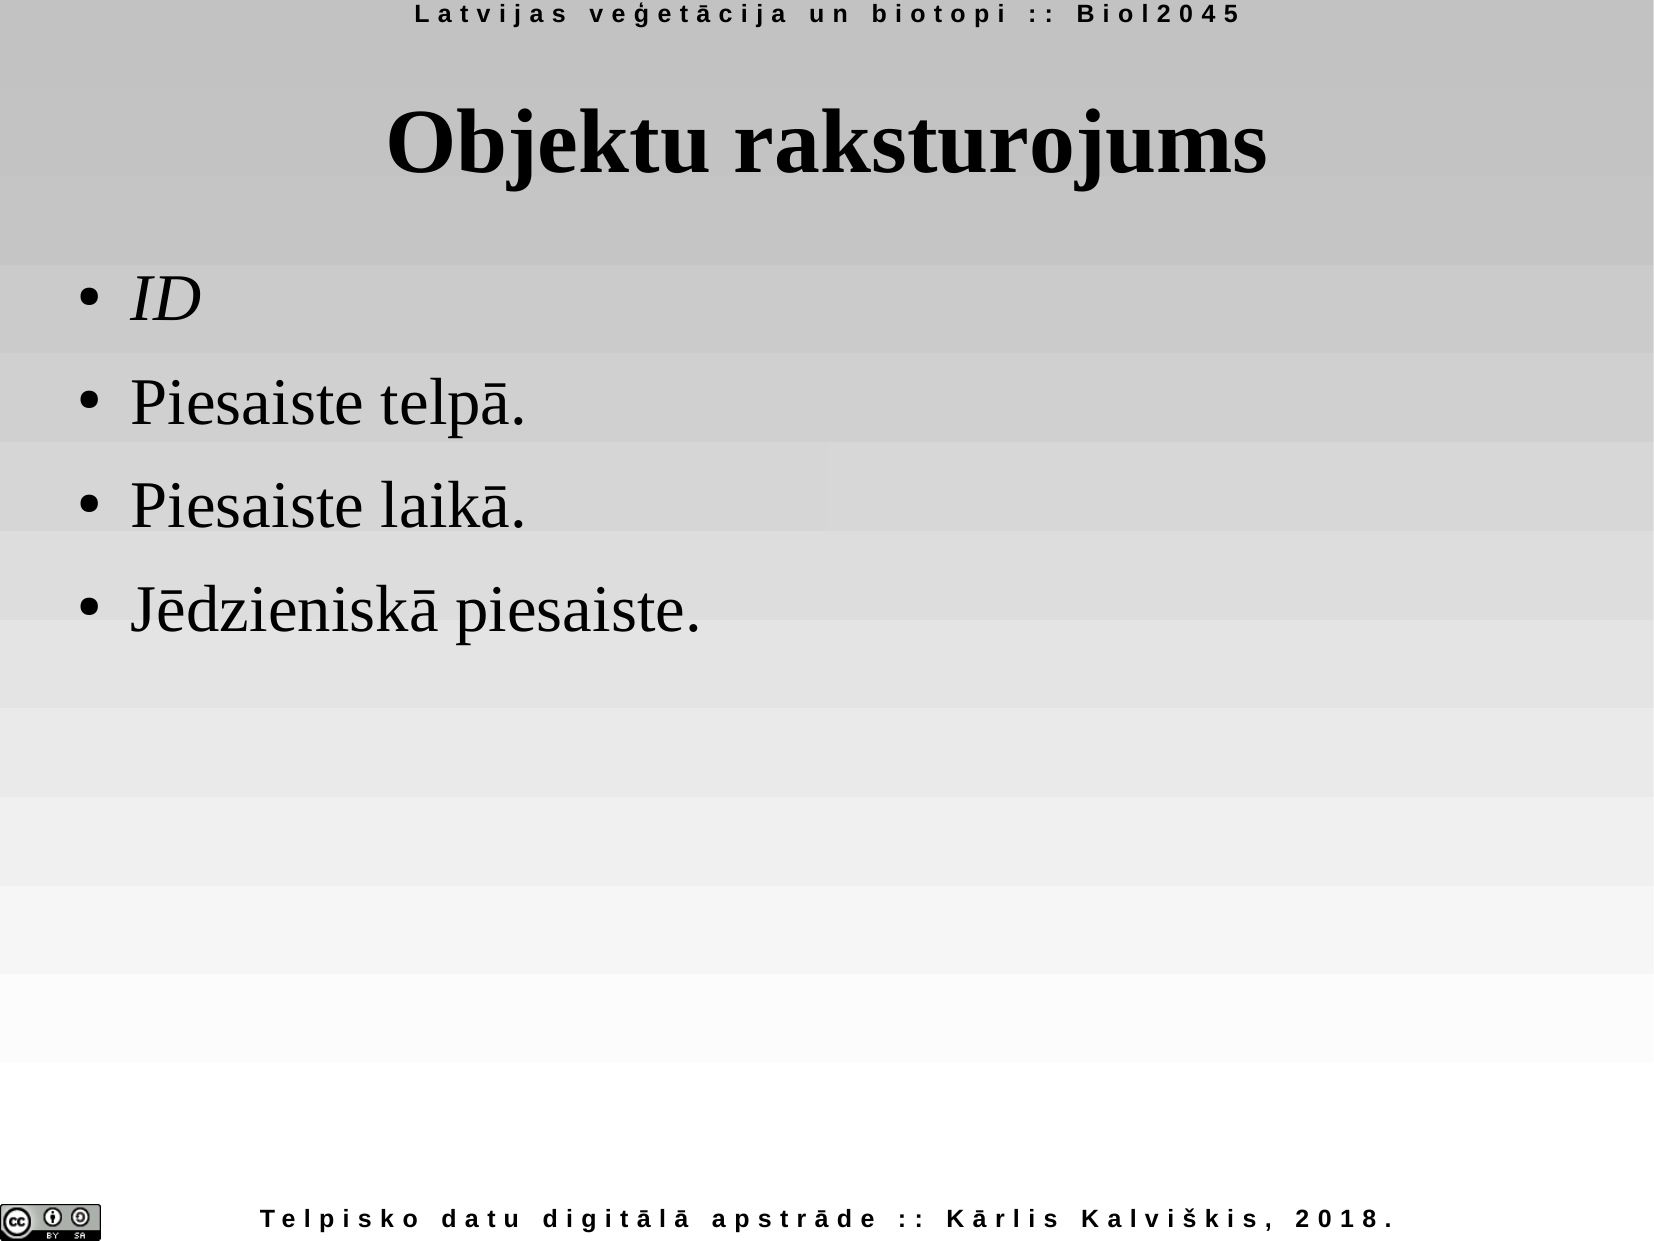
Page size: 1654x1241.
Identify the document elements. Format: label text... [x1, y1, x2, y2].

list ID Piesaiste telpā. Piesaiste laikā. Jēdzieniskā piesaiste. [59, 261, 1596, 1175]
title Objektu raksturojums [59, 37, 1596, 246]
picture [0, 0, 1654, 1241]
